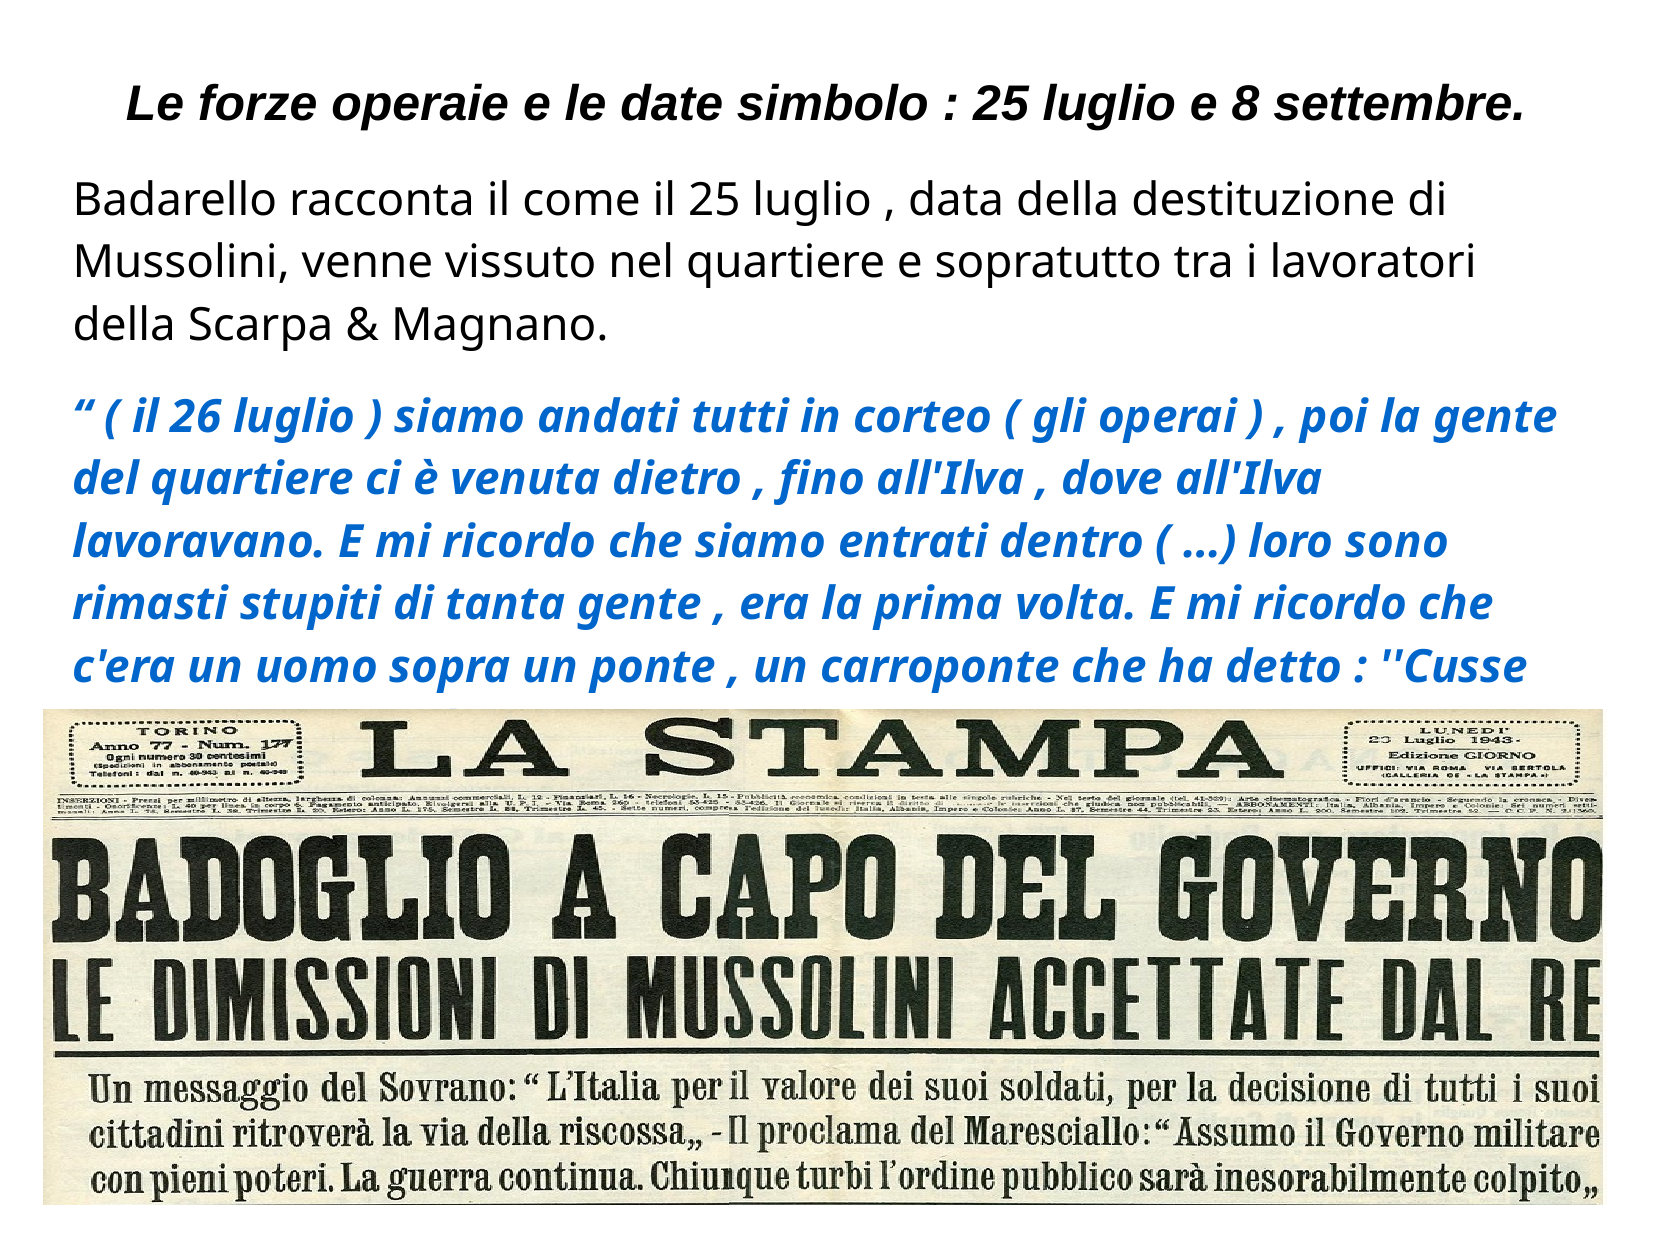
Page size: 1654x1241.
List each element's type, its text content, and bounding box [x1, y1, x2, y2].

picture [43, 709, 1607, 1205]
list Badarello racconta il come il 25 luglio , data della destituzione di Mussolini, venne vissuto nel quartiere e sopratutto tra i lavoratori della Scarpa & Magnano. “ ( il 26 luglio ) siamo andati tutti in corteo ( gli operai ) , poi la gente del quartiere ci è venuta dietro , fino all'Ilva , dove all'Ilva lavoravano. E mi ricordo che siamo entrati dentro ( …) loro sono rimasti stupiti di tanta gente , era la prima volta. E mi ricordo che c'era un uomo sopra un ponte , un carroponte che ha detto : ''Cusse succede ?'' , ''U l'è coitu Mussolini ! Femmu scioperu'' , ''Oh belan ! U l'è vint'anni che spetu''. Però se non si muoveva la Scarpa & Magnano non si muoveva niente “. [72, 166, 1561, 709]
title Le forze operaie e le date simbolo : 25 luglio e 8 settembre. [82, 0, 1571, 208]
